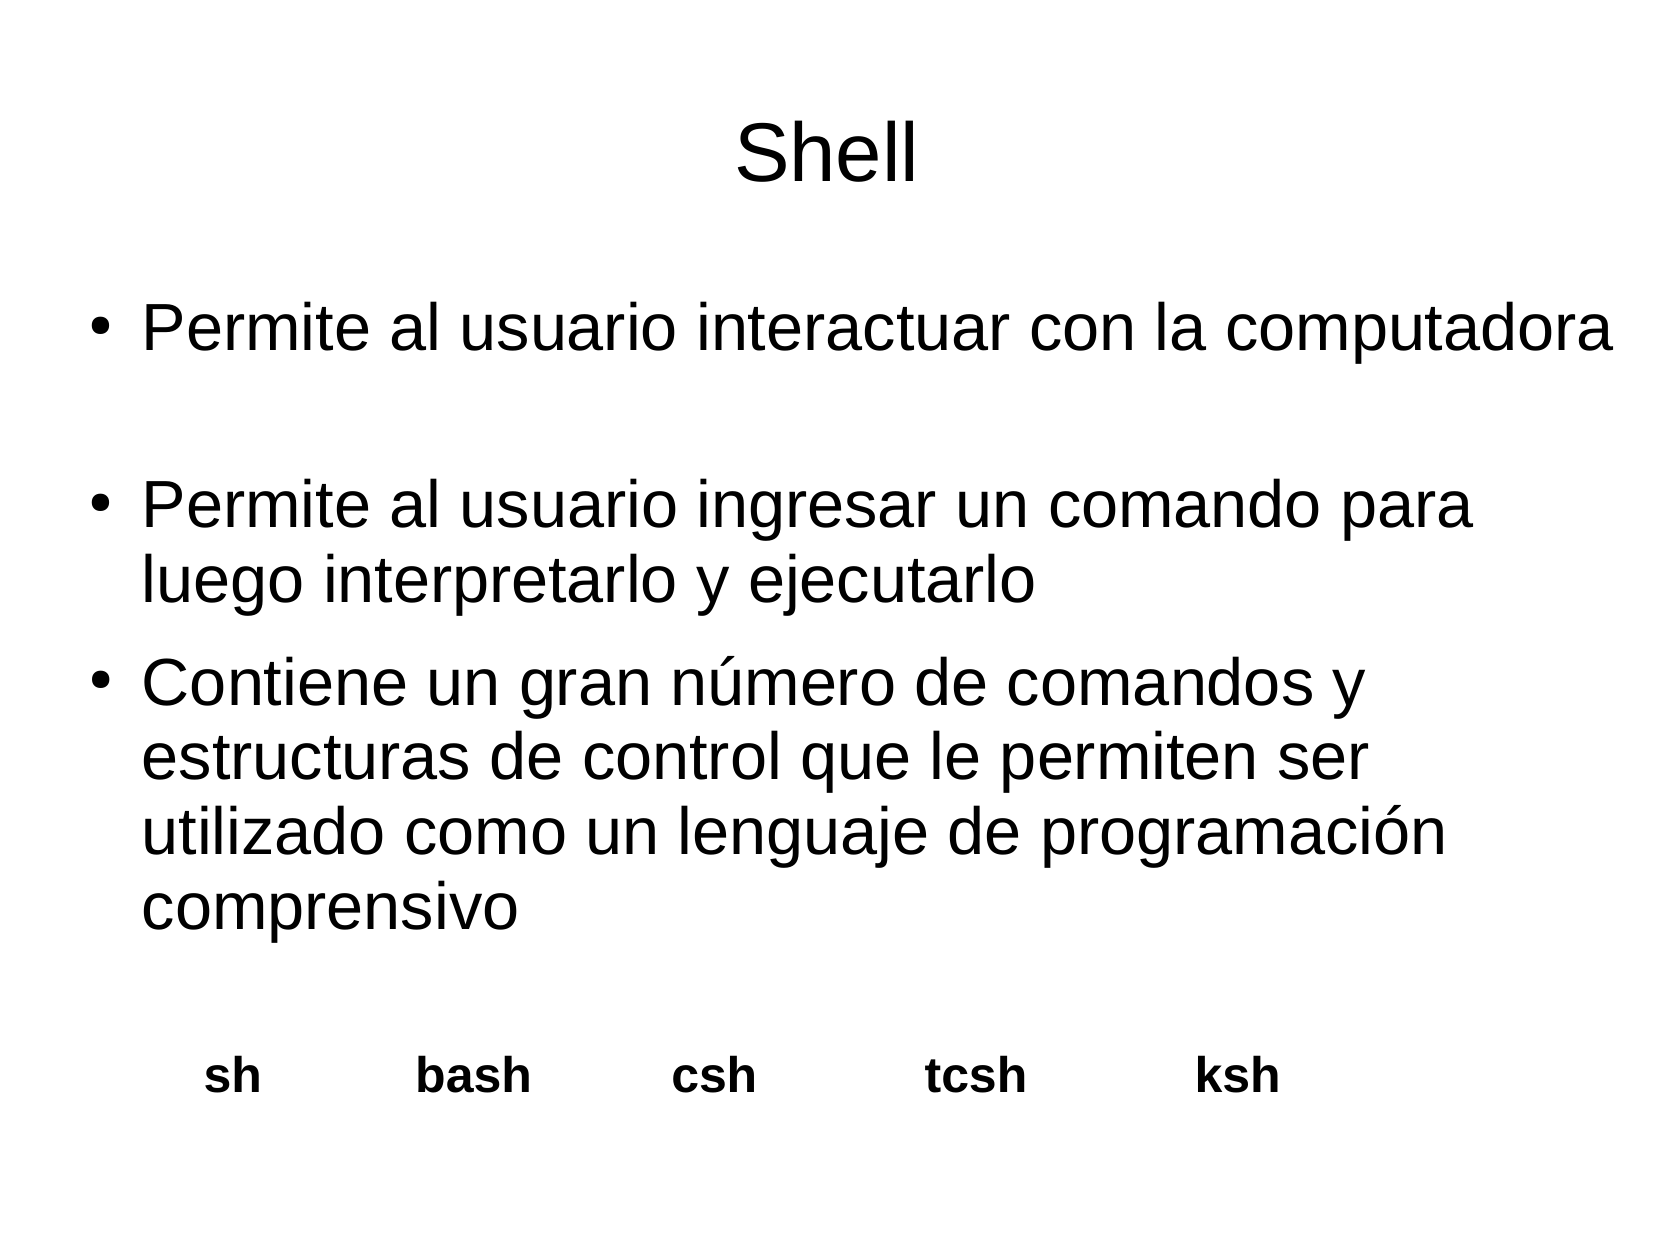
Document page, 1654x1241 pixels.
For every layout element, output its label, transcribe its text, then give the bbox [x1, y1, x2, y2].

text_box sh bash csh tcsh ksh [188, 1039, 1418, 1110]
list Permite al usuario ingresar un comando para luego interpretarlo y ejecutarlo [70, 467, 1560, 638]
list Permite al usuario interactuar con la computadora [70, 290, 1619, 461]
list Contiene un gran número de comandos y estructuras de control que le permiten ser utilizado como un lenguaje de programación comprensivo [70, 644, 1619, 945]
title Shell [82, 49, 1571, 257]
